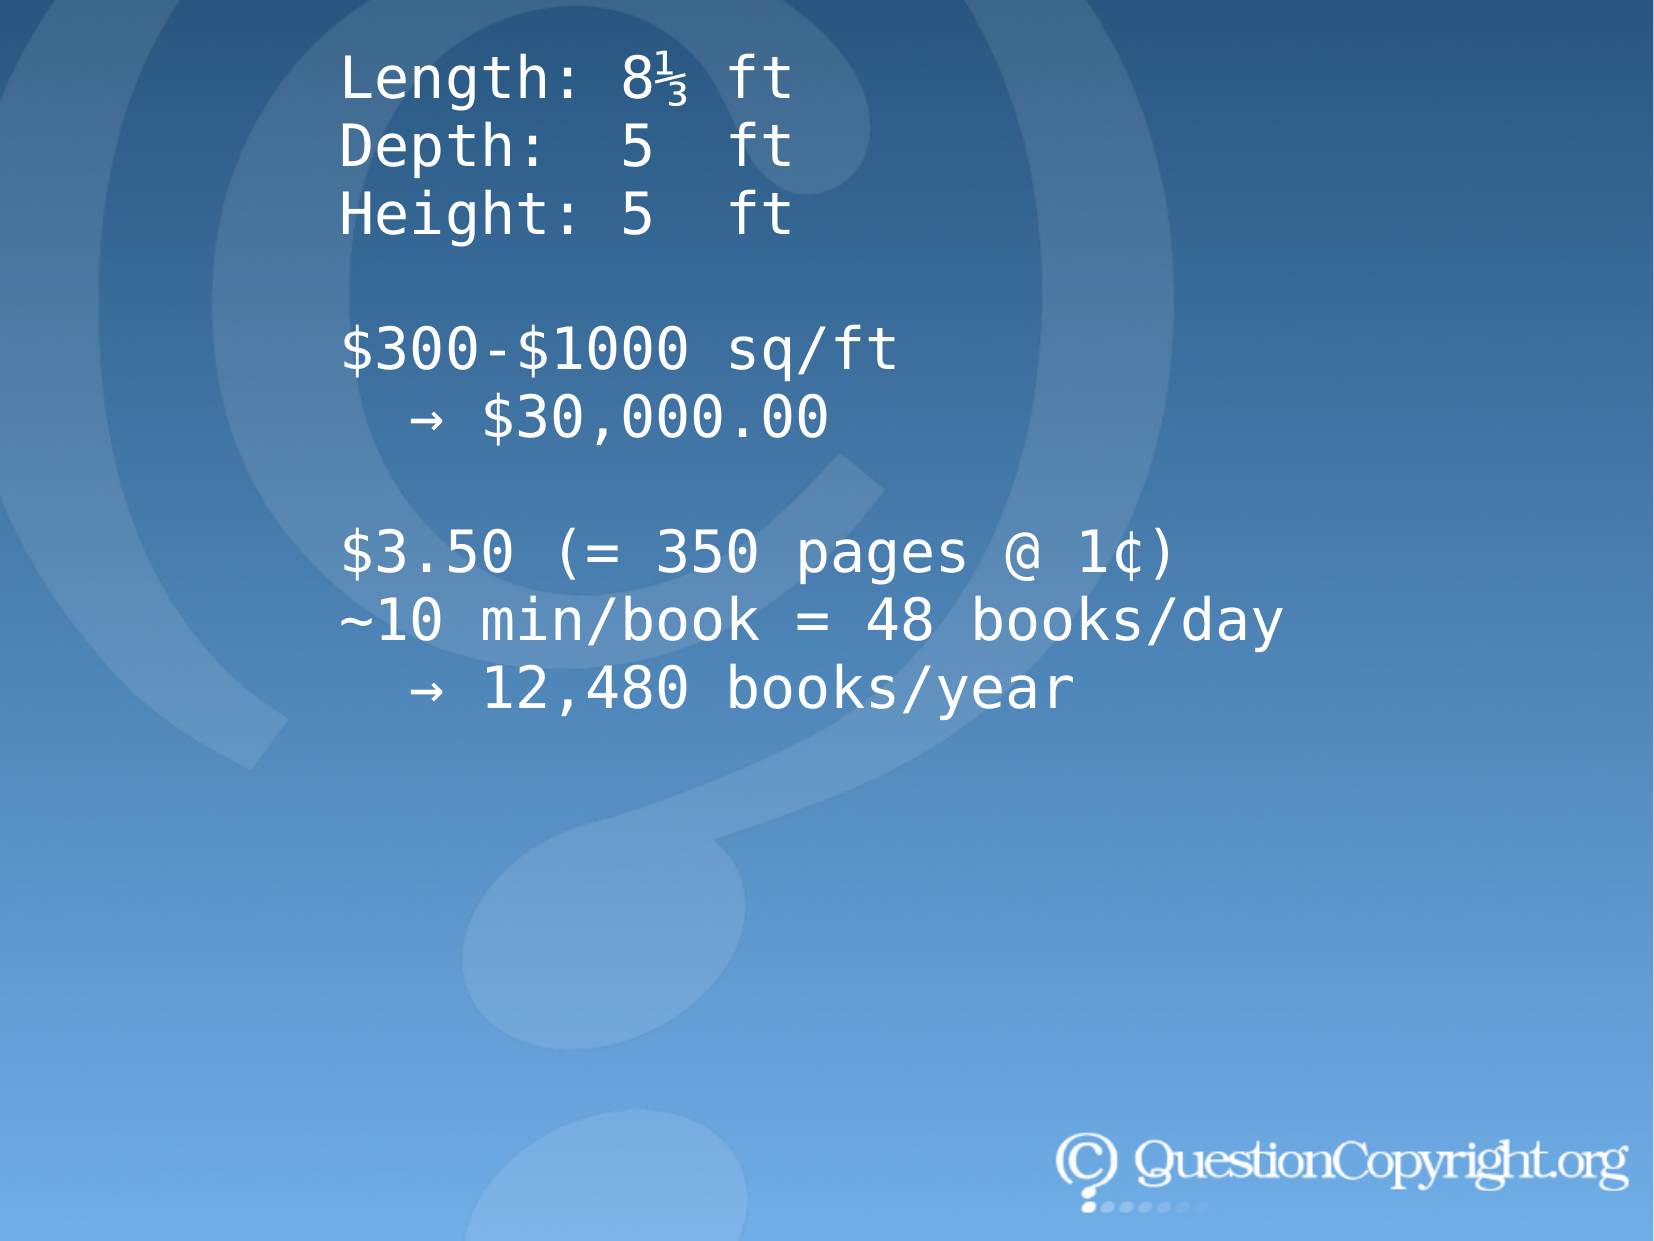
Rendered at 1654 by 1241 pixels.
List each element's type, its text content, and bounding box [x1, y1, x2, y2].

picture [0, 0, 1654, 1241]
text_box Length: 8⅓ ft Depth: 5 ft Height: 5 ft $300-$1000 sq/ft → $30,000.00 $3.50 (= 350 pages @ 1¢) ~10 min/book = 48 books/day → 12,480 books/year [325, 37, 1426, 976]
